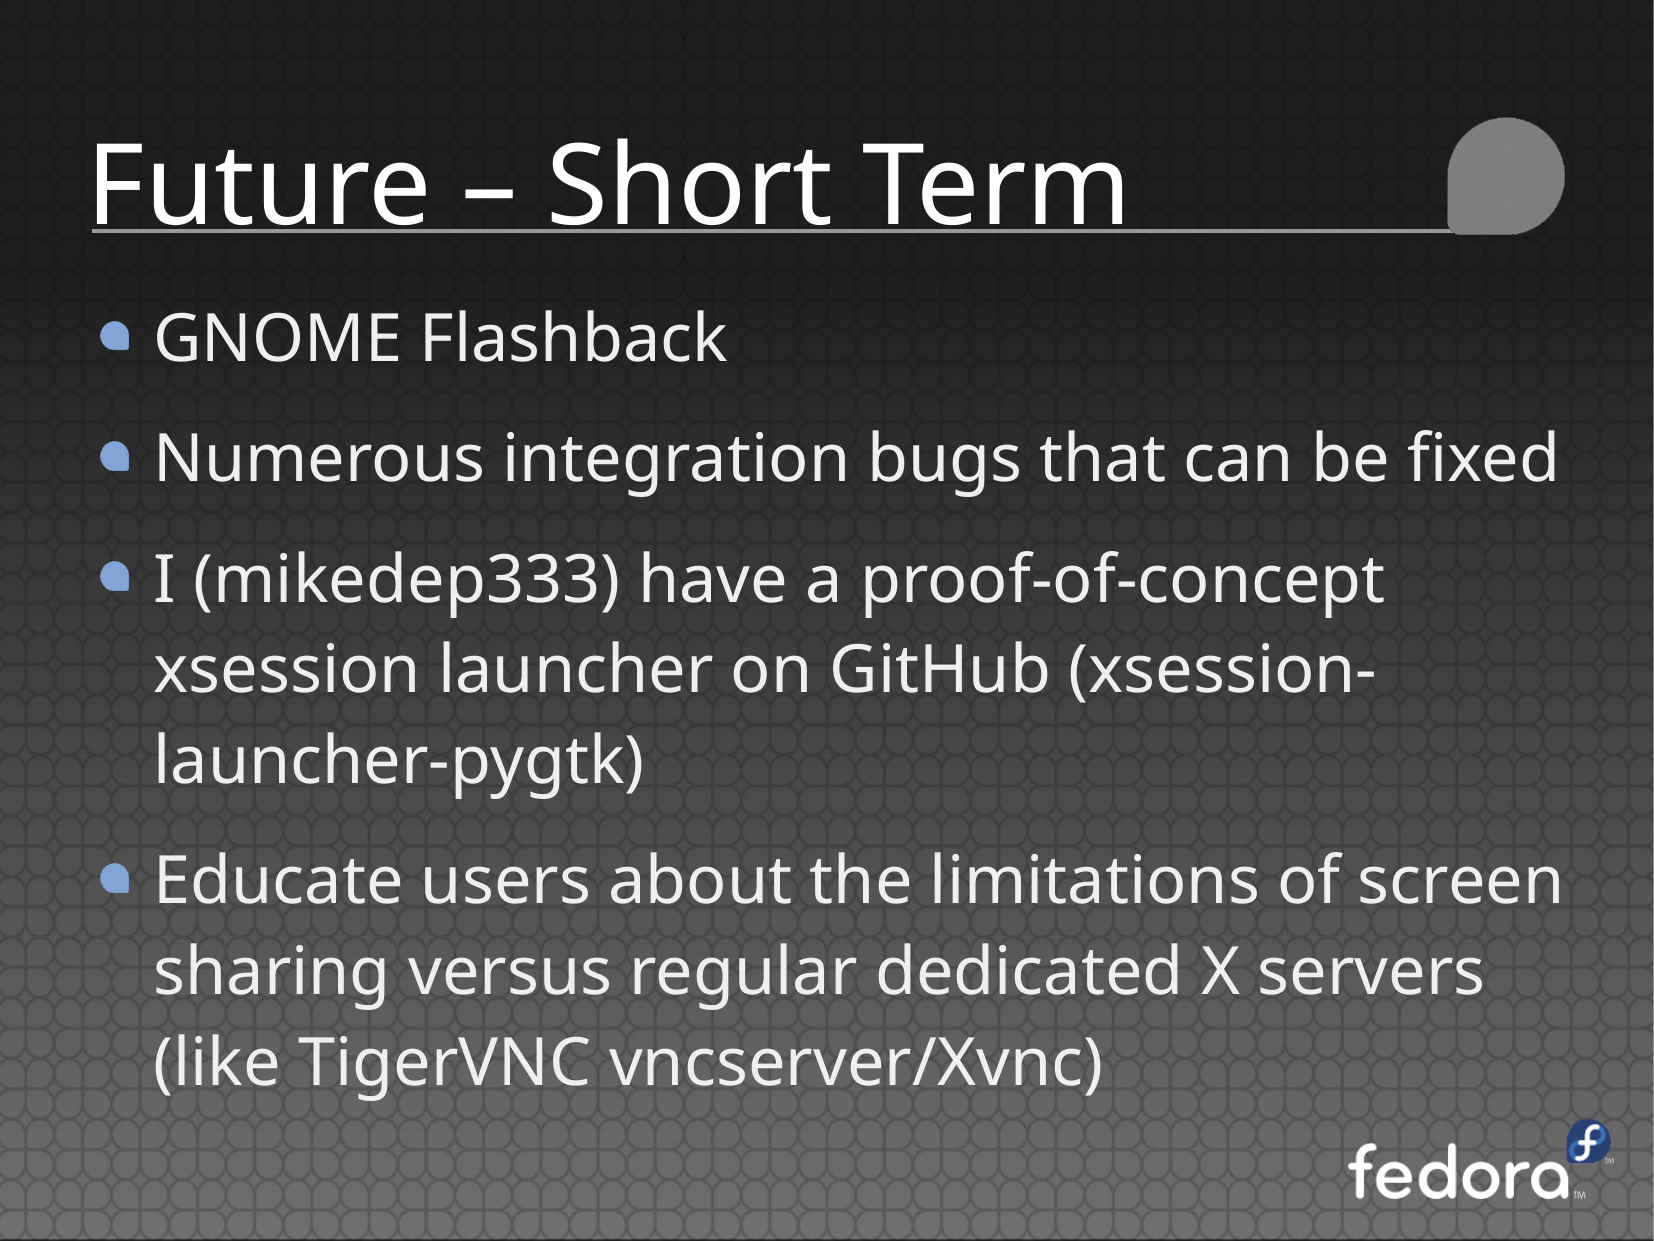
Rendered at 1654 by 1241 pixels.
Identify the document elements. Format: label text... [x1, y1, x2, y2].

picture [0, 0, 1654, 1241]
list GNOME Flashback Numerous integration bugs that can be fixed I (mikedep333) have a proof-of-concept xsession launcher on GitHub (xsession-launcher-pygtk) Educate users about the limitations of screen sharing versus regular dedicated X servers (like TigerVNC vncserver/Xvnc) [82, 290, 1571, 1079]
title Future – Short Term [86, 112, 1576, 249]
